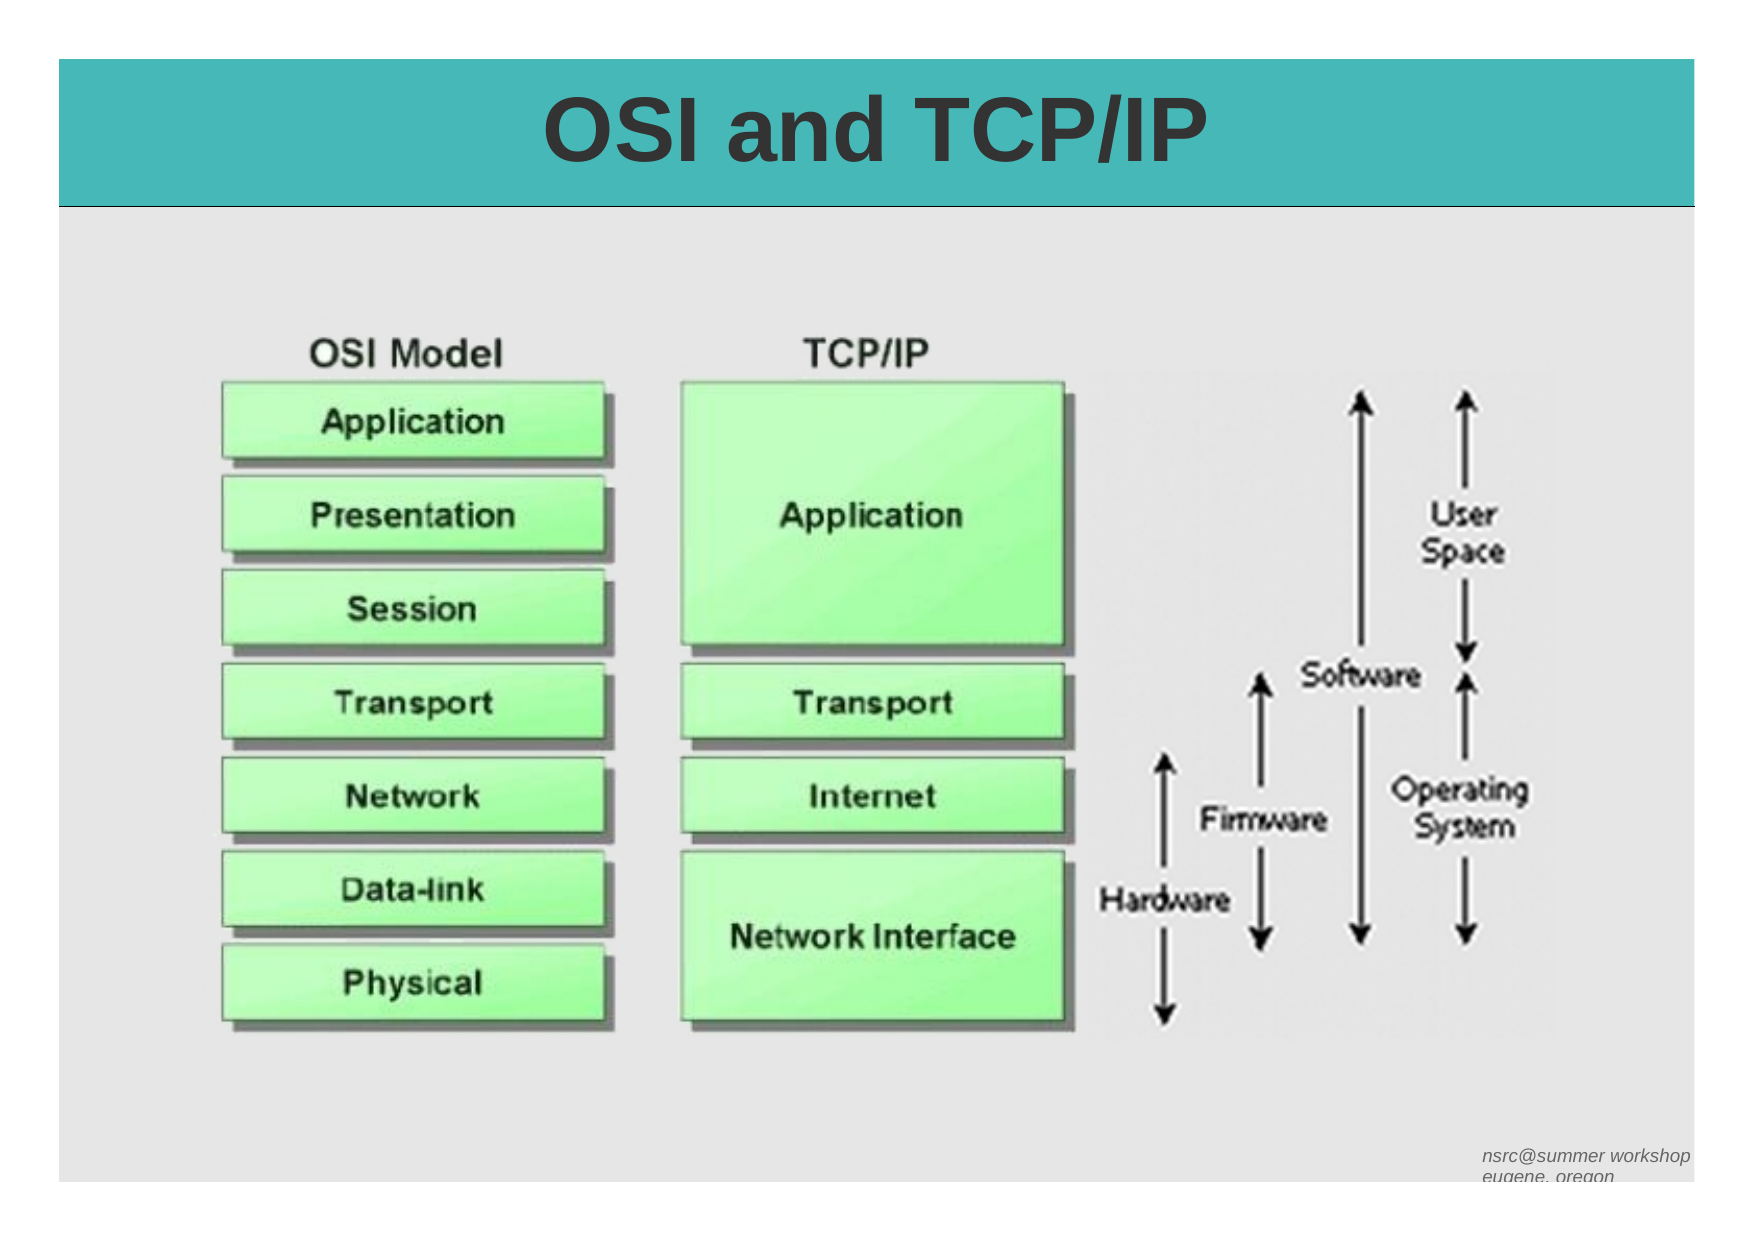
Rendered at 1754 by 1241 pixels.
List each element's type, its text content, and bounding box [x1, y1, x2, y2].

title OSI and TCP/IP [59, 41, 1695, 219]
picture [201, 315, 1556, 1045]
